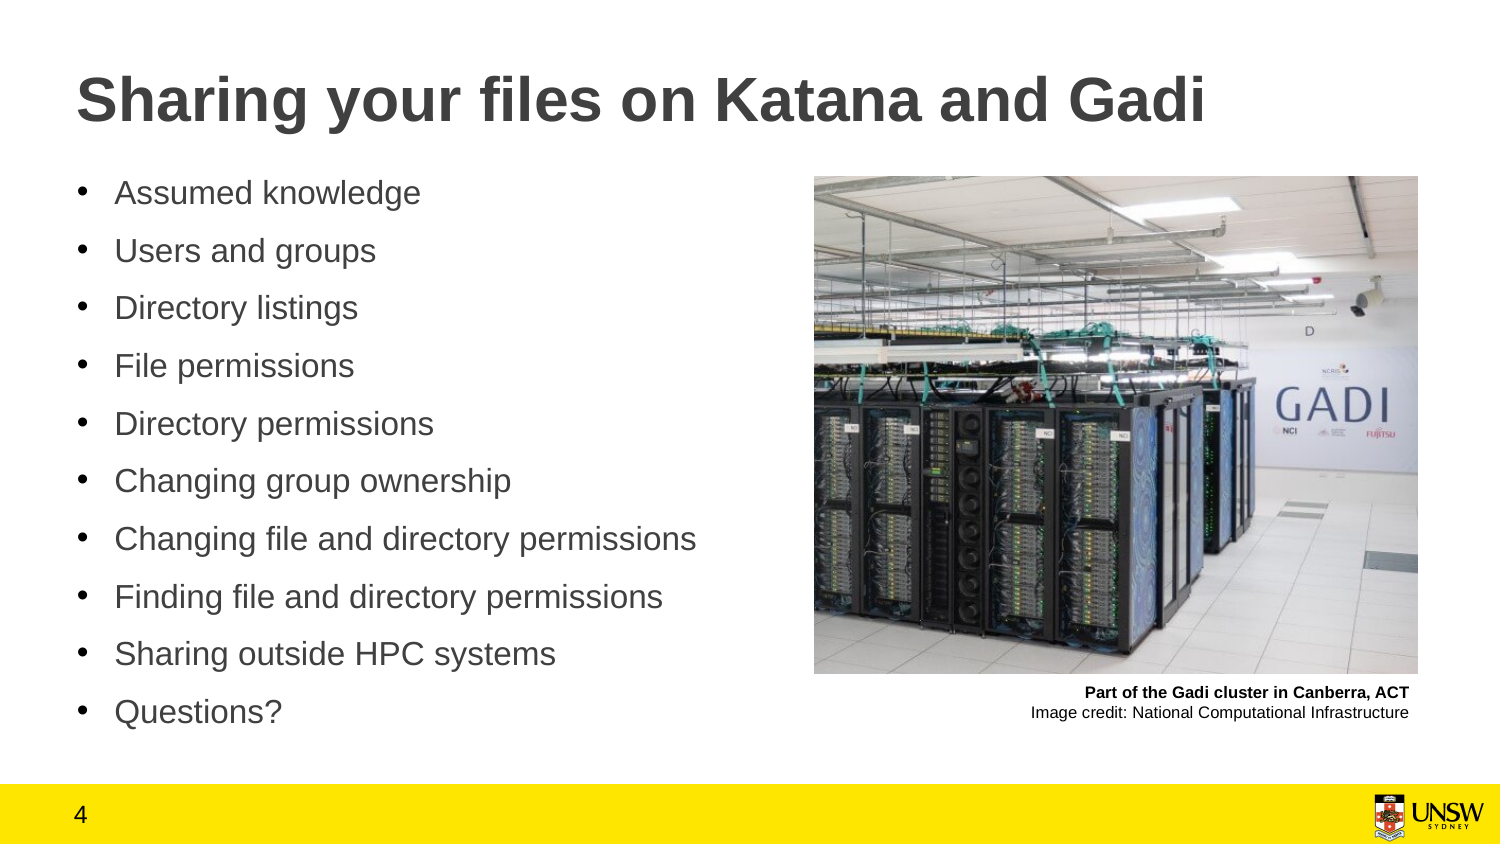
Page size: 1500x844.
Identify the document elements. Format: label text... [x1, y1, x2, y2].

text_box Part of the Gadi cluster in Canberra, ACT Image credit: National Computational Infrastructure [957, 674, 1425, 730]
picture [814, 176, 1418, 674]
list Assumed knowledge Users and groups Directory listings File permissions Directory permissions Changing group ownership Changing file and directory permissions Finding file and directory permissions Sharing outside HPC systems Questions? [76, 171, 1424, 762]
text_box <number> [59, 791, 219, 839]
title Sharing your files on Katana and Gadi [76, 59, 1427, 136]
picture [0, 784, 1500, 844]
